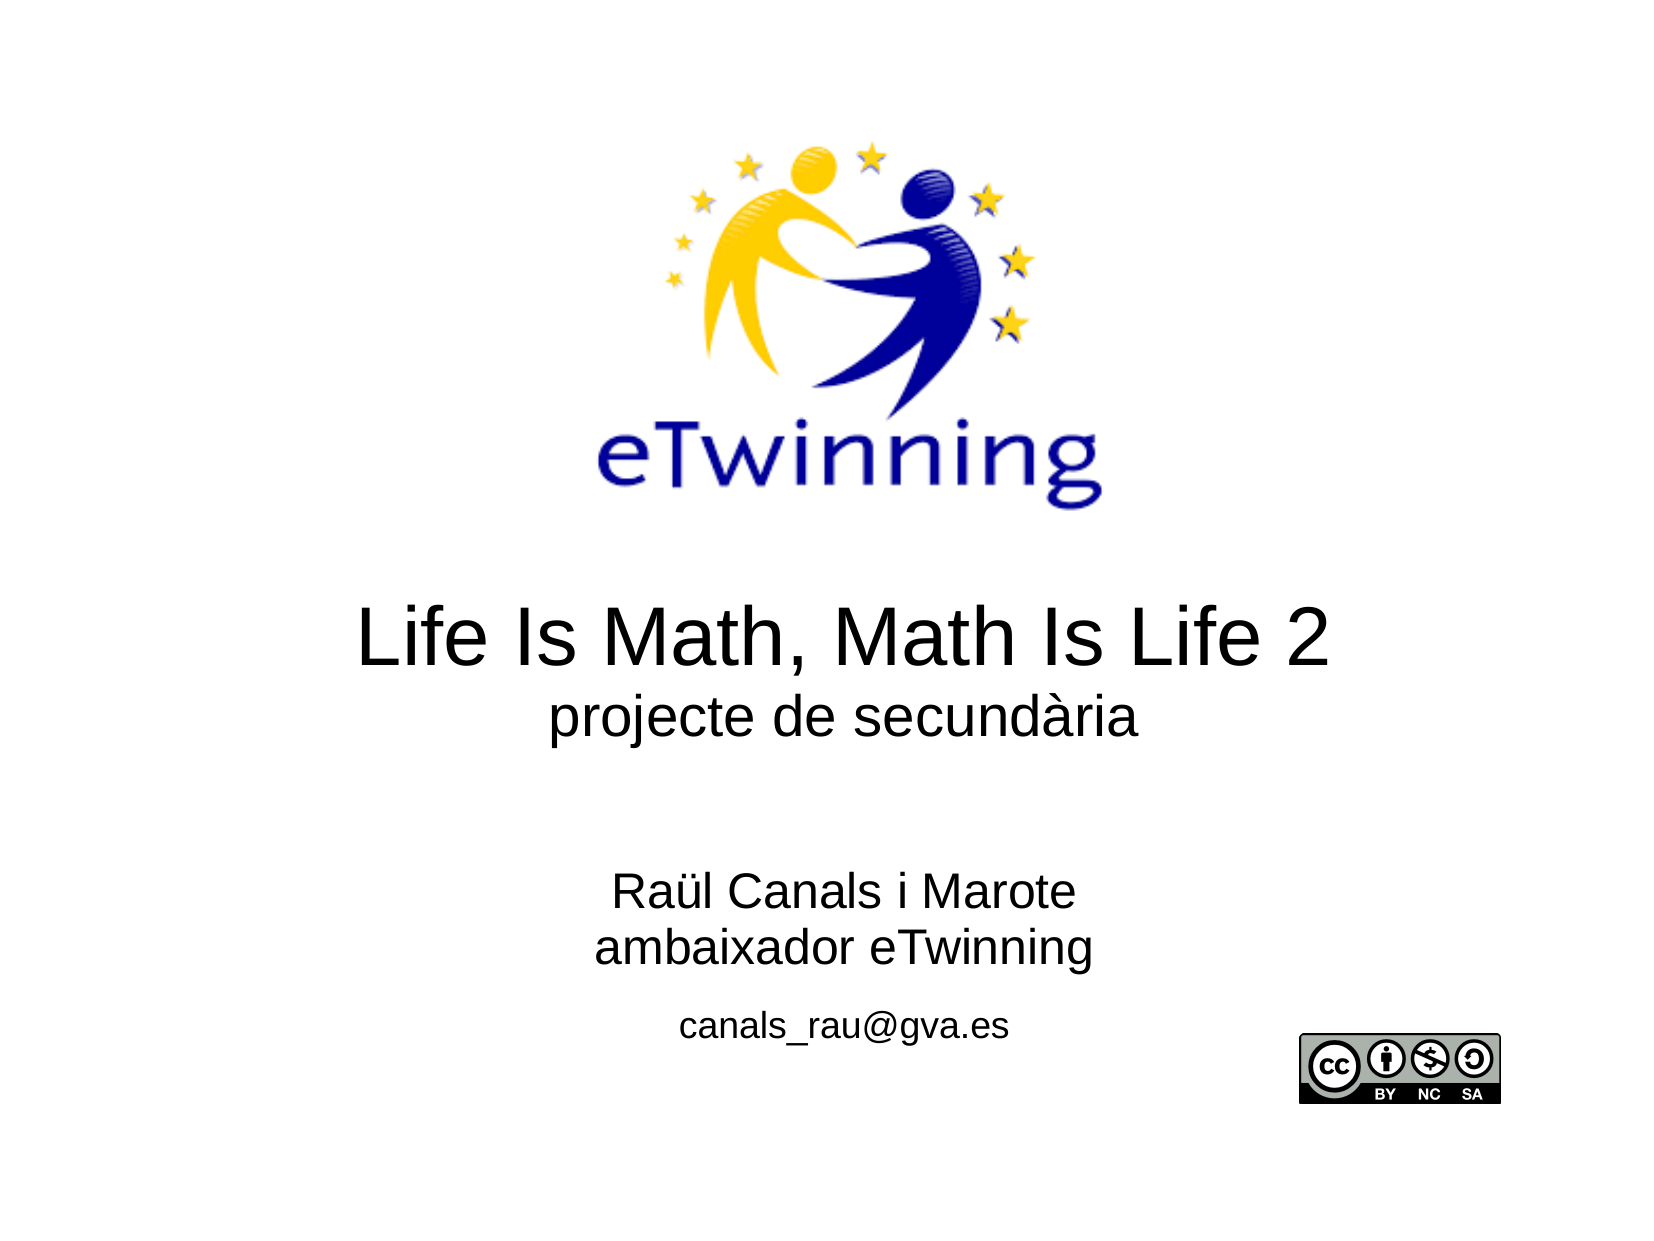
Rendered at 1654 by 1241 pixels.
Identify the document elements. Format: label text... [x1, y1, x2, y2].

list Life Is Math, Math Is Life 2 projecte de secundària Raül Canals i Marote ambaixador eTwinning canals_rau@gva.es [165, 590, 1524, 1134]
picture [1299, 1033, 1501, 1104]
picture [578, 120, 1123, 532]
